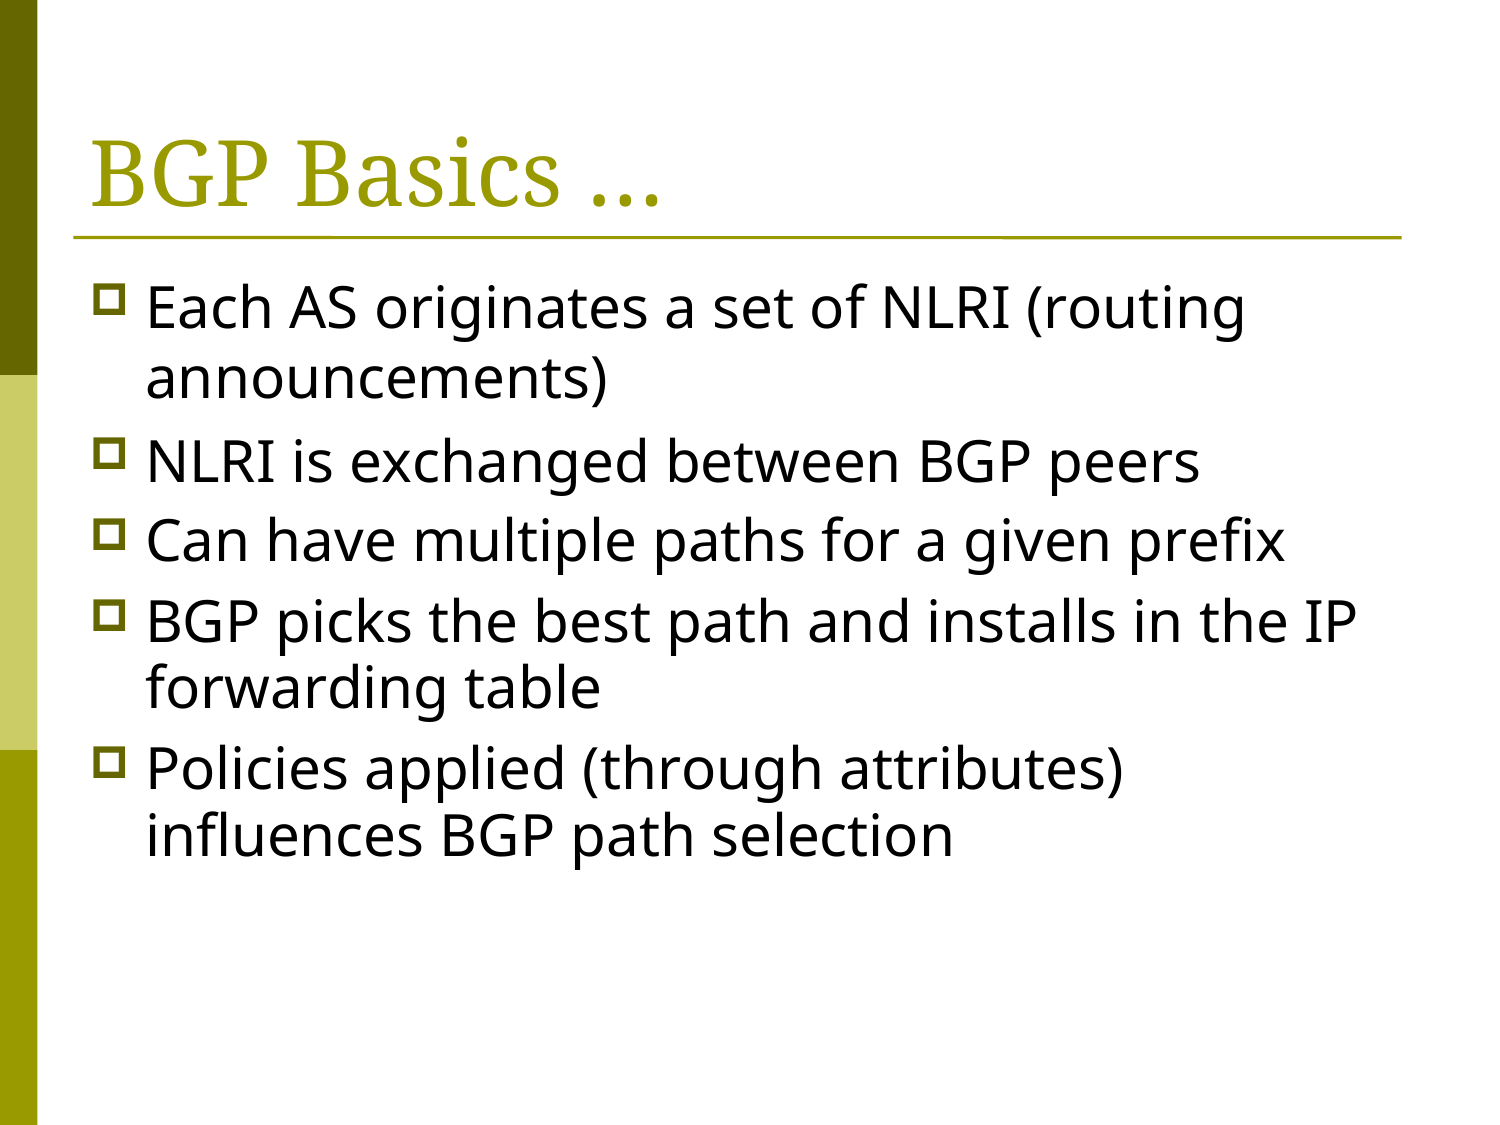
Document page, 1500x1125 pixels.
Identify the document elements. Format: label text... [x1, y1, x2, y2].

list Each AS originates a set of NLRI (routing announcements) NLRI is exchanged between BGP peers Can have multiple paths for a given prefix BGP picks the best path and installs in the IP forwarding table Policies applied (through attributes) influences BGP path selection [75, 262, 1426, 1006]
title BGP Basics … [75, 45, 1426, 233]
